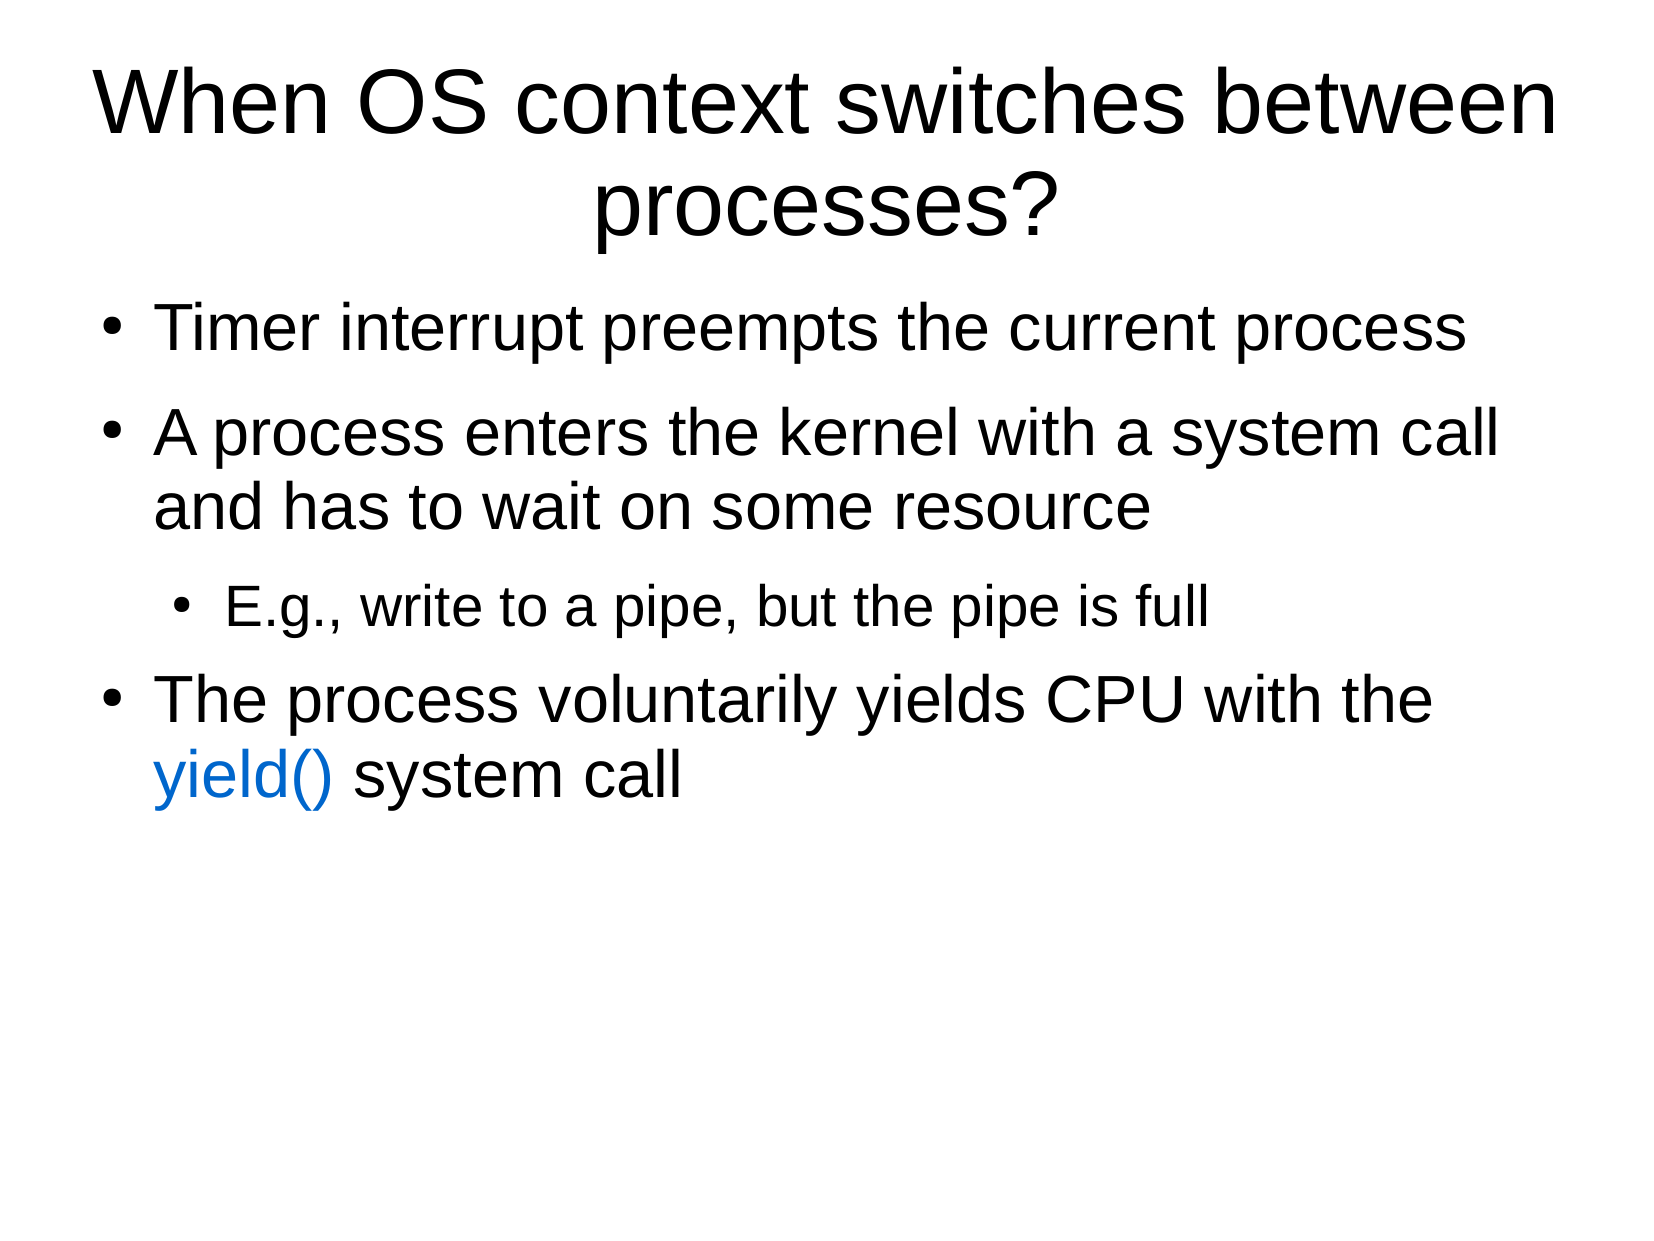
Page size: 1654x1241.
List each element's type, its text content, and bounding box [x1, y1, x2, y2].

title When OS context switches between processes? [82, 49, 1571, 257]
list Timer interrupt preempts the current process A process enters the kernel with a system call and has to wait on some resource E.g., write to a pipe, but the pipe is full The process voluntarily yields CPU with the yield() system call [82, 290, 1571, 1010]
